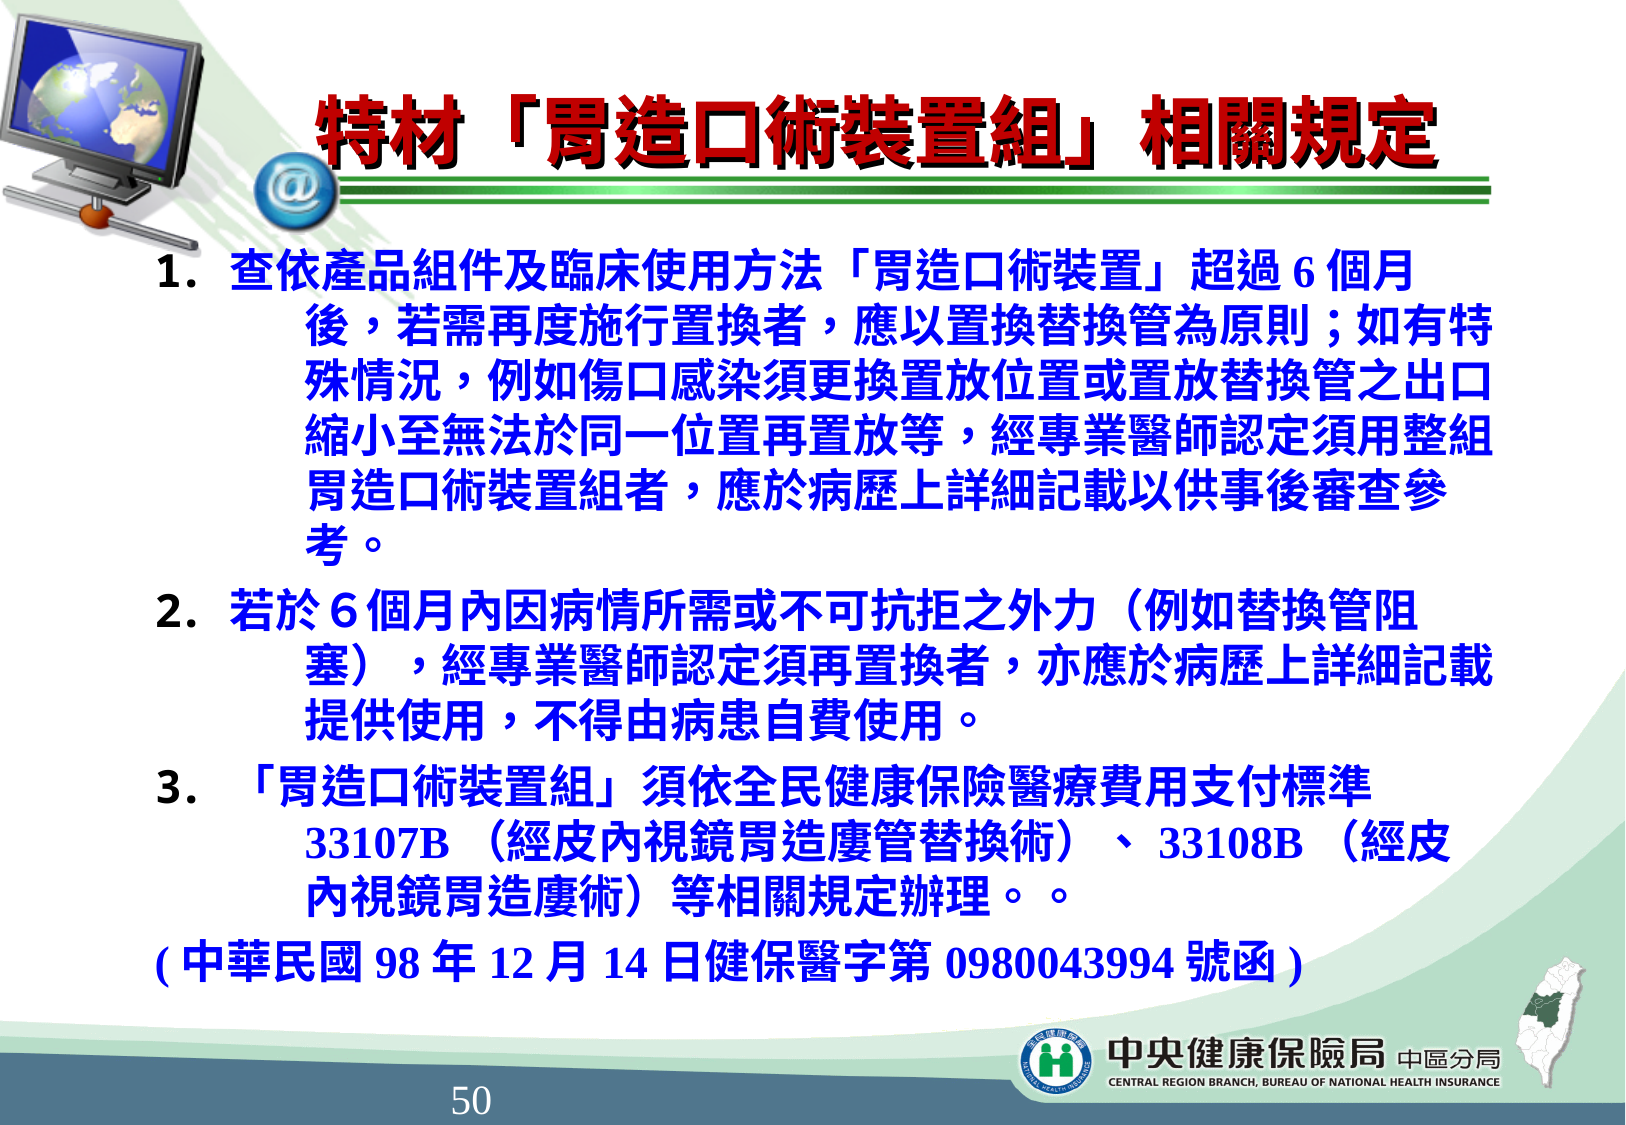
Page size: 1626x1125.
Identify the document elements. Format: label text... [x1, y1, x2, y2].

text_box 查依產品組件及臨床使用方法「胃造口術裝置」超過6個月後，若需再度施行置換者，應以置換替換管為原則；如有特殊情況，例如傷口感染須更換置放位置或置放替換管之出口縮小至無法於同一位置再置放等，經專業醫師認定須用整組胃造口術裝置組者，應於病歷上詳細記載以供事後審查參考。 若於６個月內因病情所需或不可抗拒之外力（例如替換管阻塞），經專業醫師認定須再置換者，亦應於病歷上詳細記載提供使用，不得由病患自費使用。 「胃造口術裝置組」須依全民健康保險醫療費用支付標準33107B（經皮內視鏡胃造廔管替換術）、33108B（經皮內視鏡胃造廔術）等相關規定辦理。。 (中華民國98年12月14日健保醫字第0980043994號函) [140, 234, 1511, 995]
title 特材「胃造口術裝置組」相關規定 [144, 35, 1608, 223]
text_box [435, 1065, 815, 1125]
